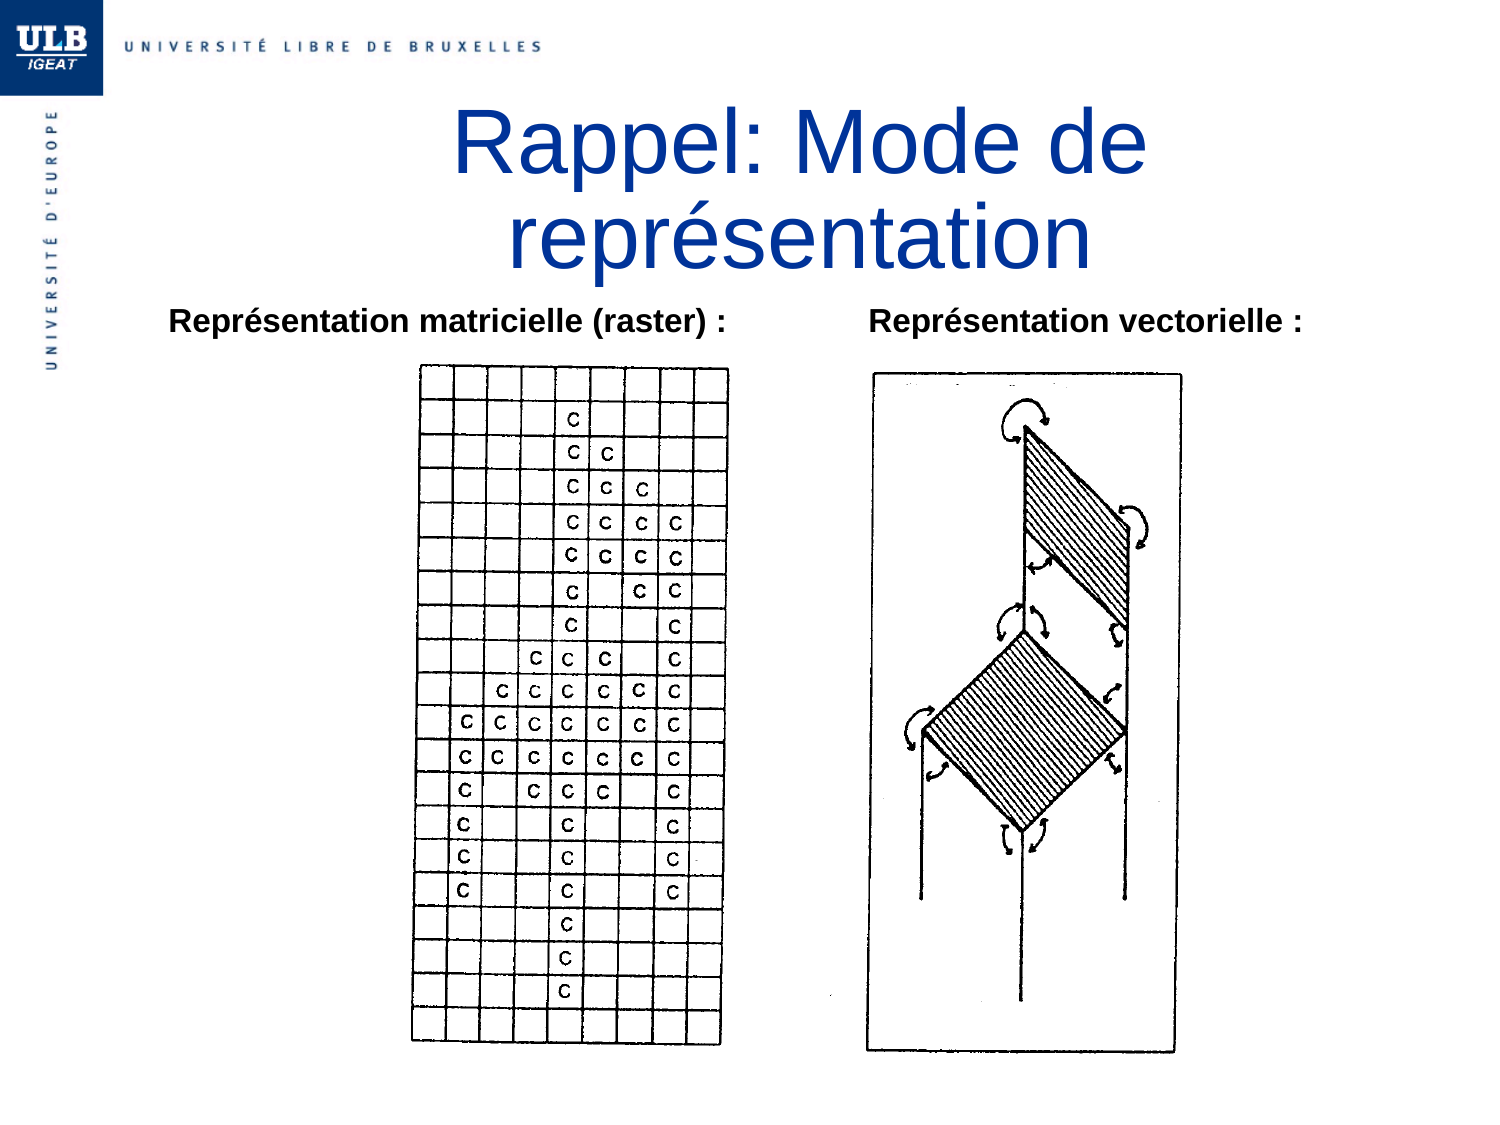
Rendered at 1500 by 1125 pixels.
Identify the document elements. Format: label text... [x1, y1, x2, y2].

picture [0, 0, 1500, 1125]
title Rappel: Mode de représentation [177, 88, 1425, 297]
text_box Représentation matricielle (raster) : [153, 295, 800, 348]
text_box Représentation vectorielle : [853, 295, 1500, 348]
